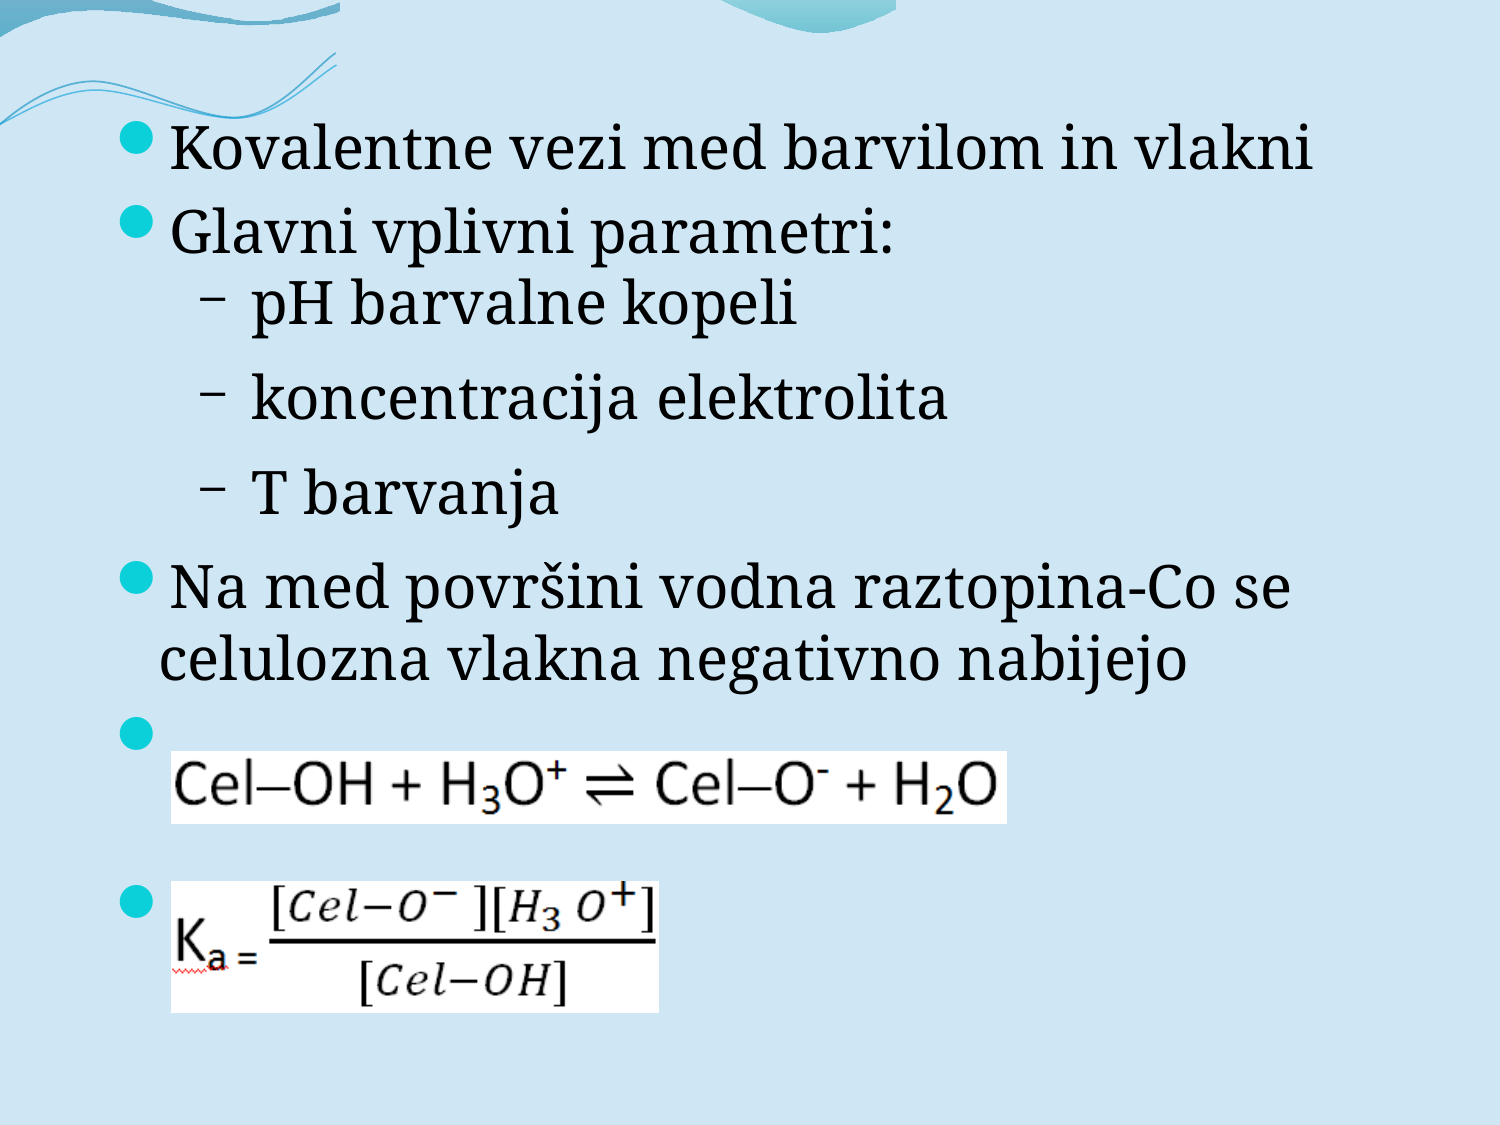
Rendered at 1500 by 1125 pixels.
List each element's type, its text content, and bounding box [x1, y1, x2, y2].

list Kovalentne vezi med barvilom in vlakni Glavni vplivni parametri: pH barvalne kopeli koncentracija elektrolita T barvanja Na med površini vodna raztopina-Co se celulozna vlakna negativno nabijejo [100, 101, 1451, 953]
picture [171, 751, 1007, 824]
picture [171, 881, 659, 1013]
